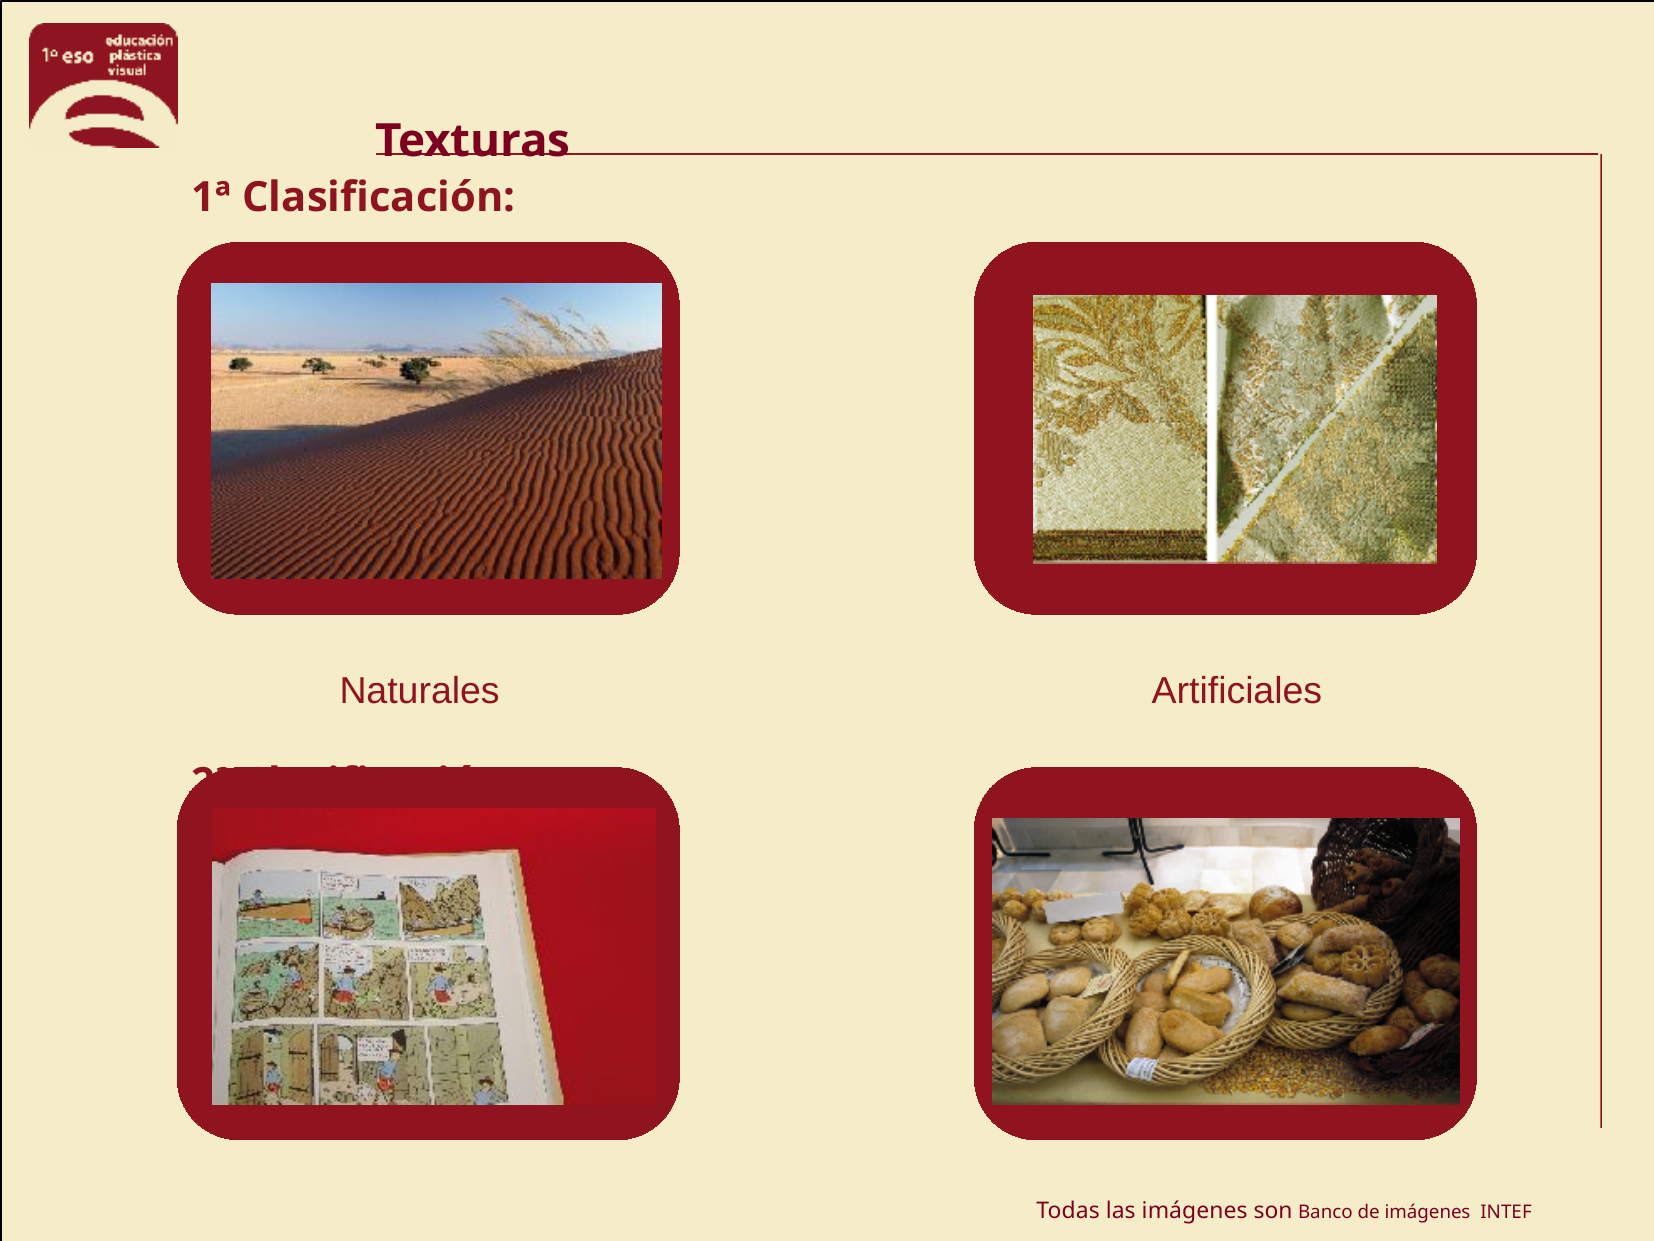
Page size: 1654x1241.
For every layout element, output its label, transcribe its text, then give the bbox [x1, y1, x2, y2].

text_box Todas las imágenes son Banco de imágenes INTEF [1021, 1186, 1601, 1231]
text_box [974, 767, 1477, 1140]
text_box [974, 242, 1477, 615]
text_box [177, 767, 680, 1140]
title Texturas [153, 59, 1595, 148]
picture [0, 0, 1654, 1241]
text_box 1ª Clasificación: Naturales Artificiales 2ª Clasificación: Visuales Táctiles [177, 159, 1595, 1206]
